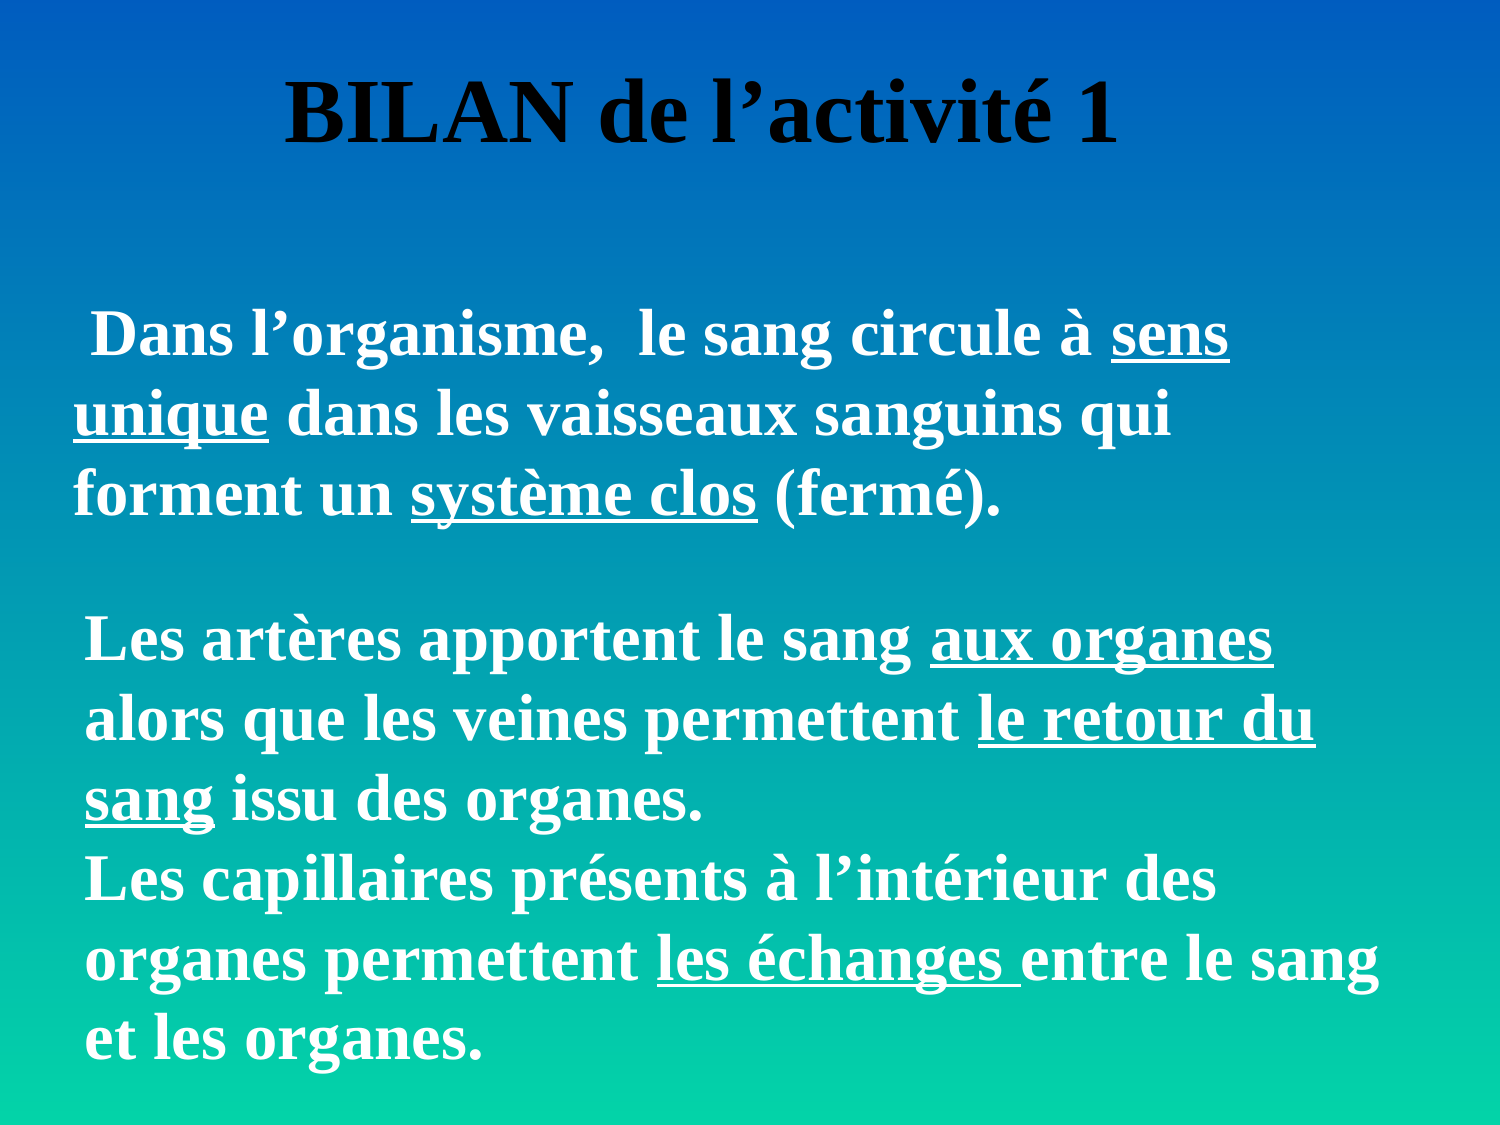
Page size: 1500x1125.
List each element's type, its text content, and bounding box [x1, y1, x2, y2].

text_box Dans l’organisme, le sang circule à sens unique dans les vaisseaux sanguins qui forment un système clos (fermé). [58, 281, 1430, 697]
text_box BILAN de l’activité 1 [269, 42, 1254, 169]
text_box Les artères apportent le sang aux organes alors que les veines permettent le retour du sang issu des organes. Les capillaires présents à l’intérieur des organes permettent les échanges entre le sang et les organes. [70, 585, 1430, 1082]
